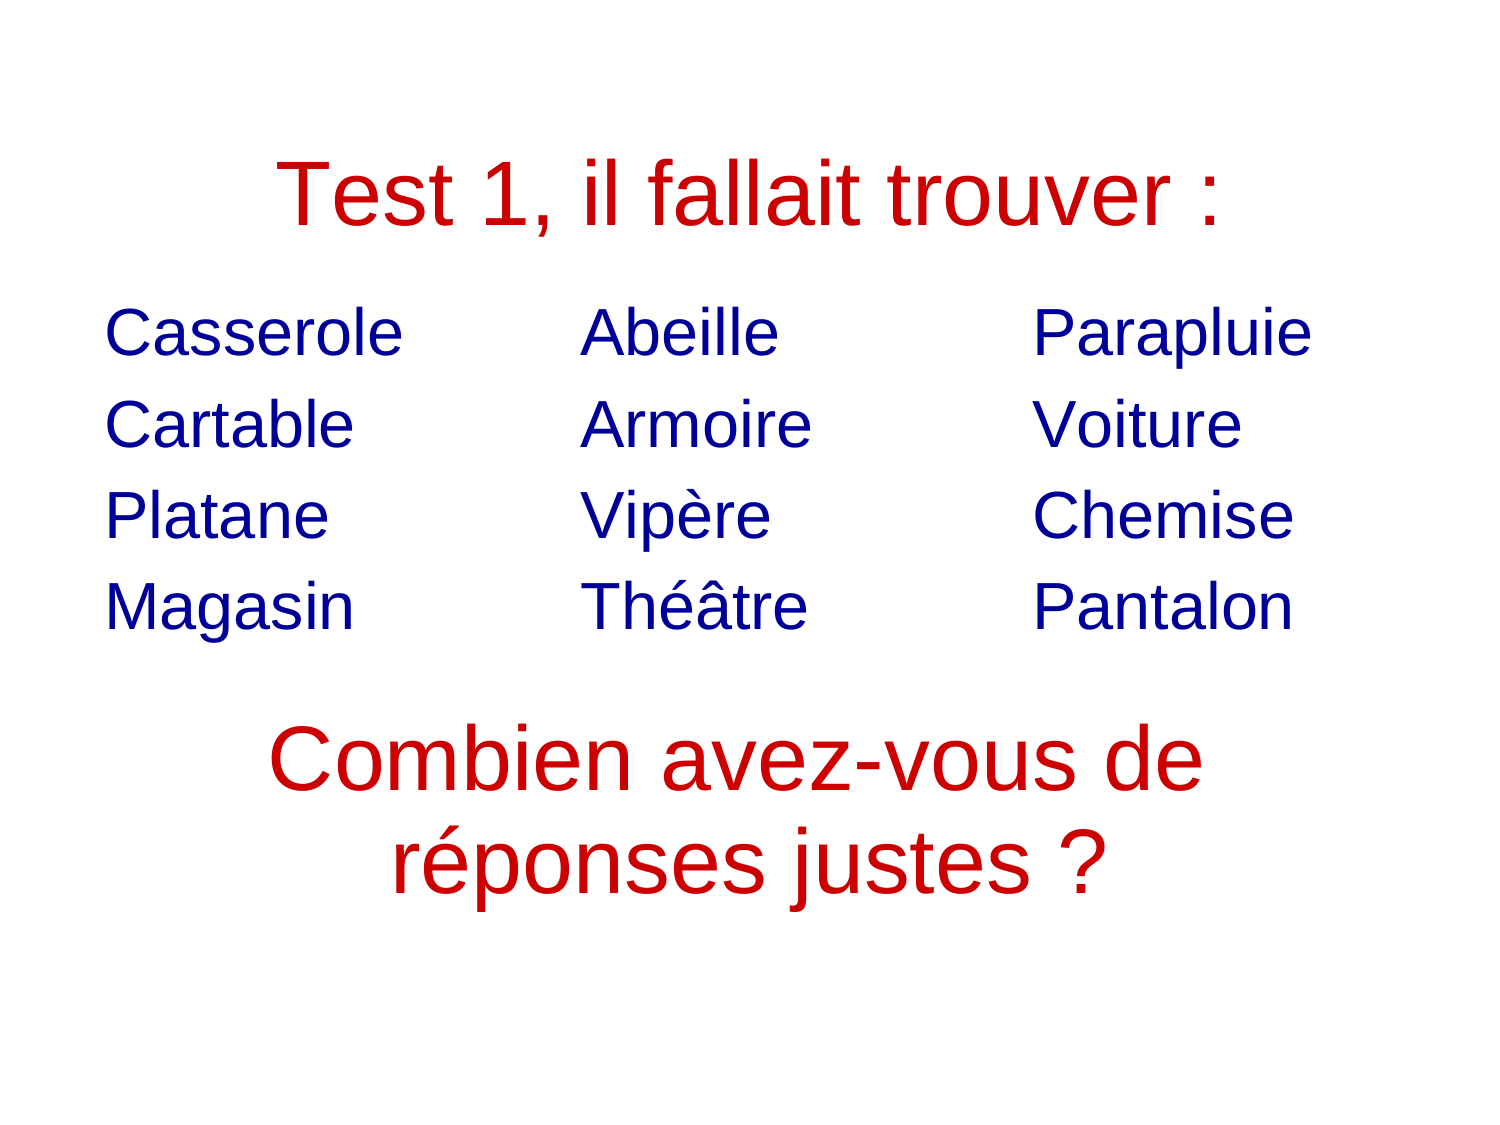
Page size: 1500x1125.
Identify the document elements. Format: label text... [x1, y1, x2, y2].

title Test 1, il fallait trouver : [112, 99, 1388, 288]
text_box Parapluie Voiture Chemise Pantalon [1017, 287, 1441, 652]
list Casserole Cartable Platane Magasin [89, 287, 502, 673]
text_box Combien avez-vous de réponses justes ? [0, 699, 1500, 921]
text_box Abeille Armoire Vipère Théâtre [565, 287, 941, 652]
